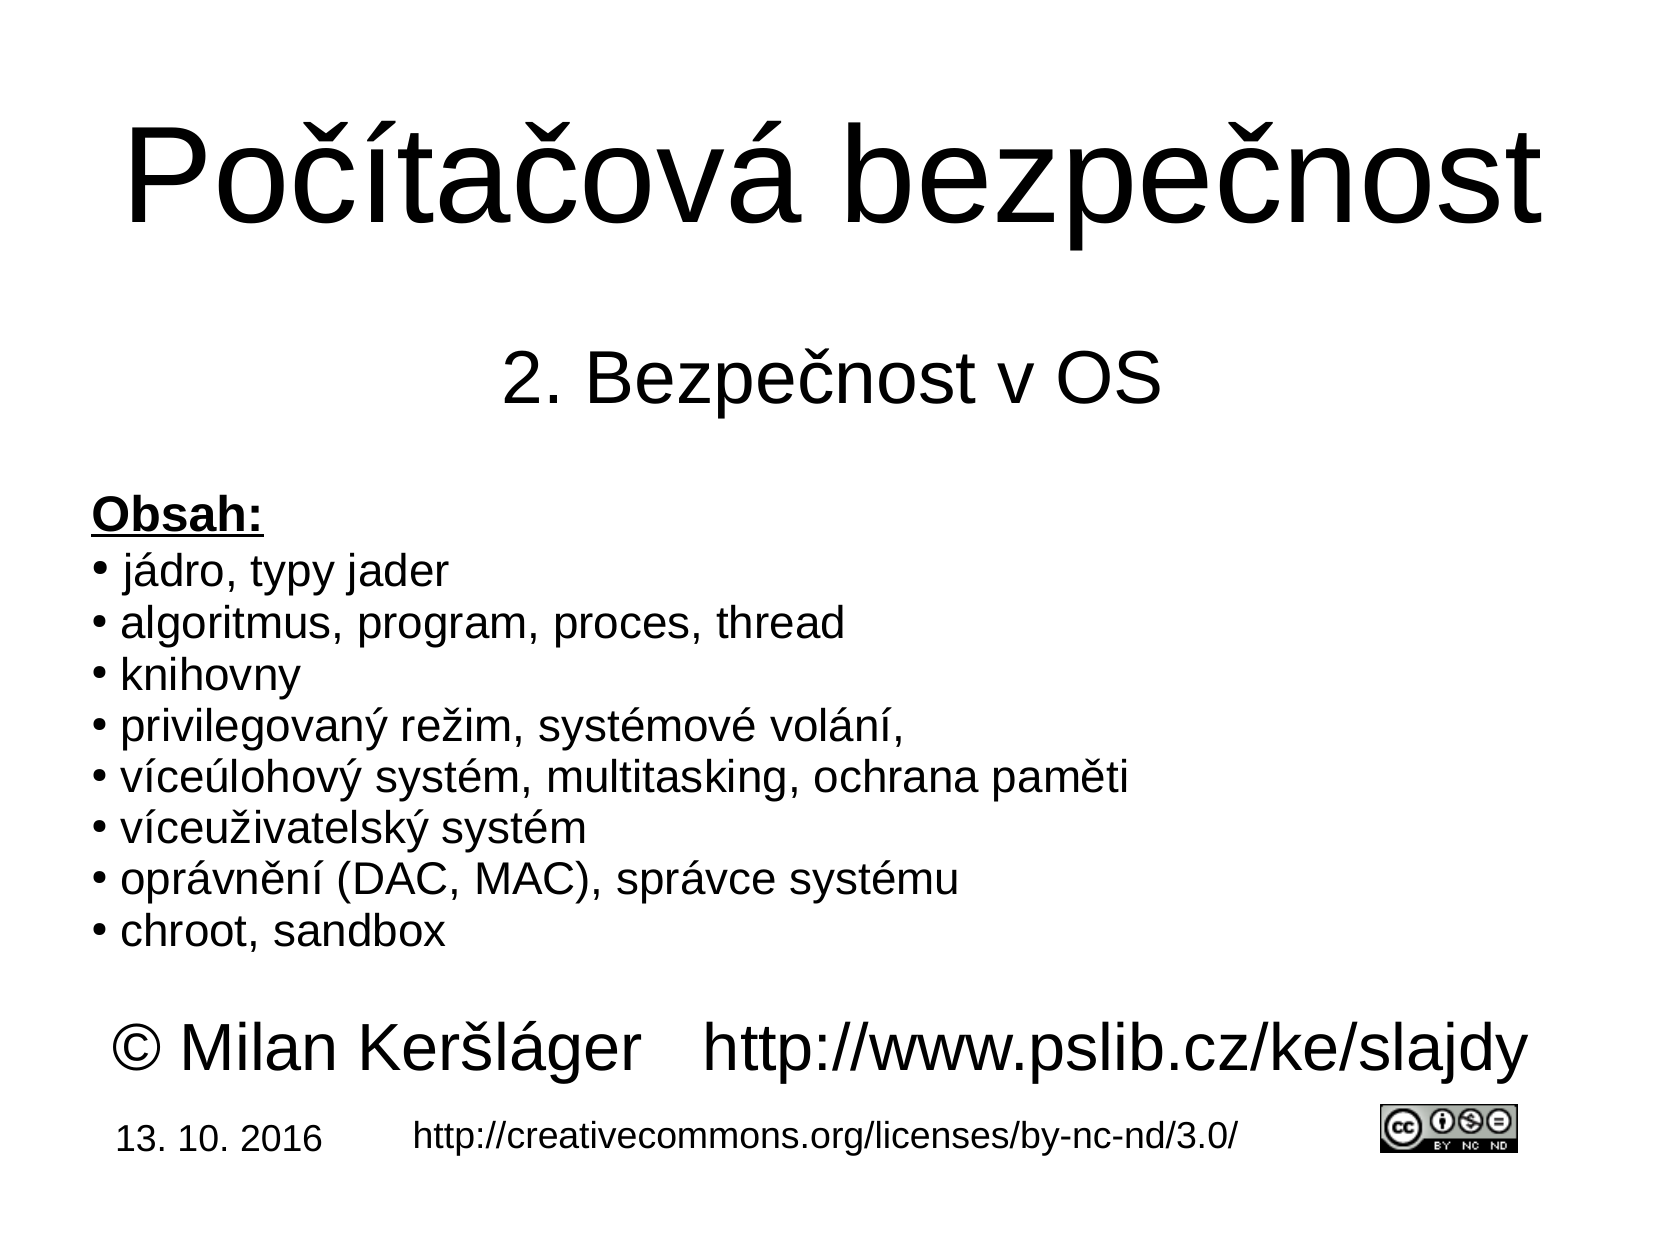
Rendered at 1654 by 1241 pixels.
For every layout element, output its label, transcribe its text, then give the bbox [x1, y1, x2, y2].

text_box Obsah: jádro, typy jader algoritmus, program, proces, thread knihovny privilegovaný režim, systémové volání, víceúlohový systém, multitasking, ochrana paměti víceuživatelský systém oprávnění (DAC, MAC), správce systému chroot, sandbox [76, 478, 1583, 964]
text_box http://creativecommons.org/licenses/by-nc-nd/3.0/ [339, 1107, 1313, 1165]
picture [1380, 1104, 1518, 1153]
list © Milan Keršláger http://www.pslib.cz/ke/slajdy [76, 1009, 1565, 1087]
title Počítačová bezpečnost 2. Bezpečnost v OS [88, 56, 1577, 461]
text_box 13. 10. 2016 [100, 1110, 355, 1168]
